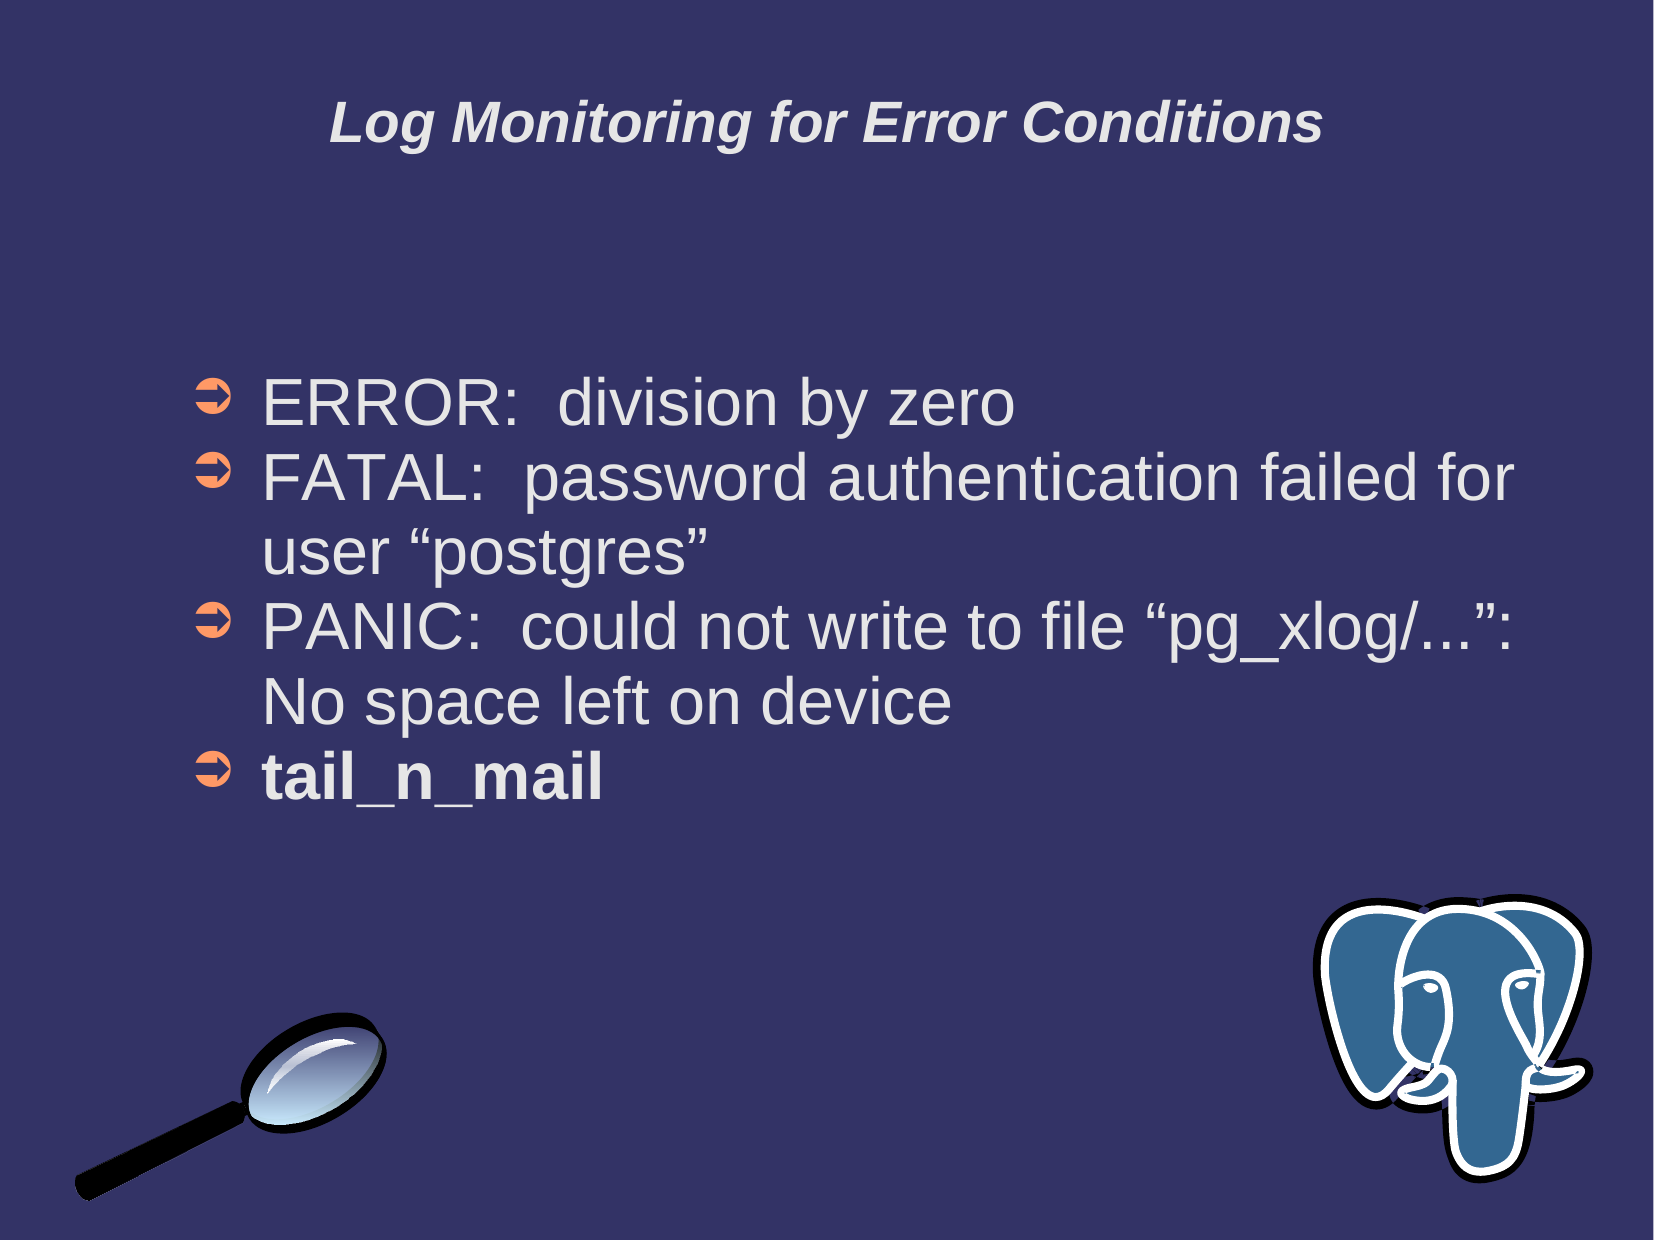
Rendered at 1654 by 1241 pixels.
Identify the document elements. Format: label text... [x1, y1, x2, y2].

list ERROR: division by zero FATAL: password authentication failed for user “postgres” PANIC: could not write to file “pg_xlog/...”: No space left on device tail_n_mail [178, 364, 1570, 1184]
title Log Monitoring for Error Conditions [121, 19, 1534, 227]
